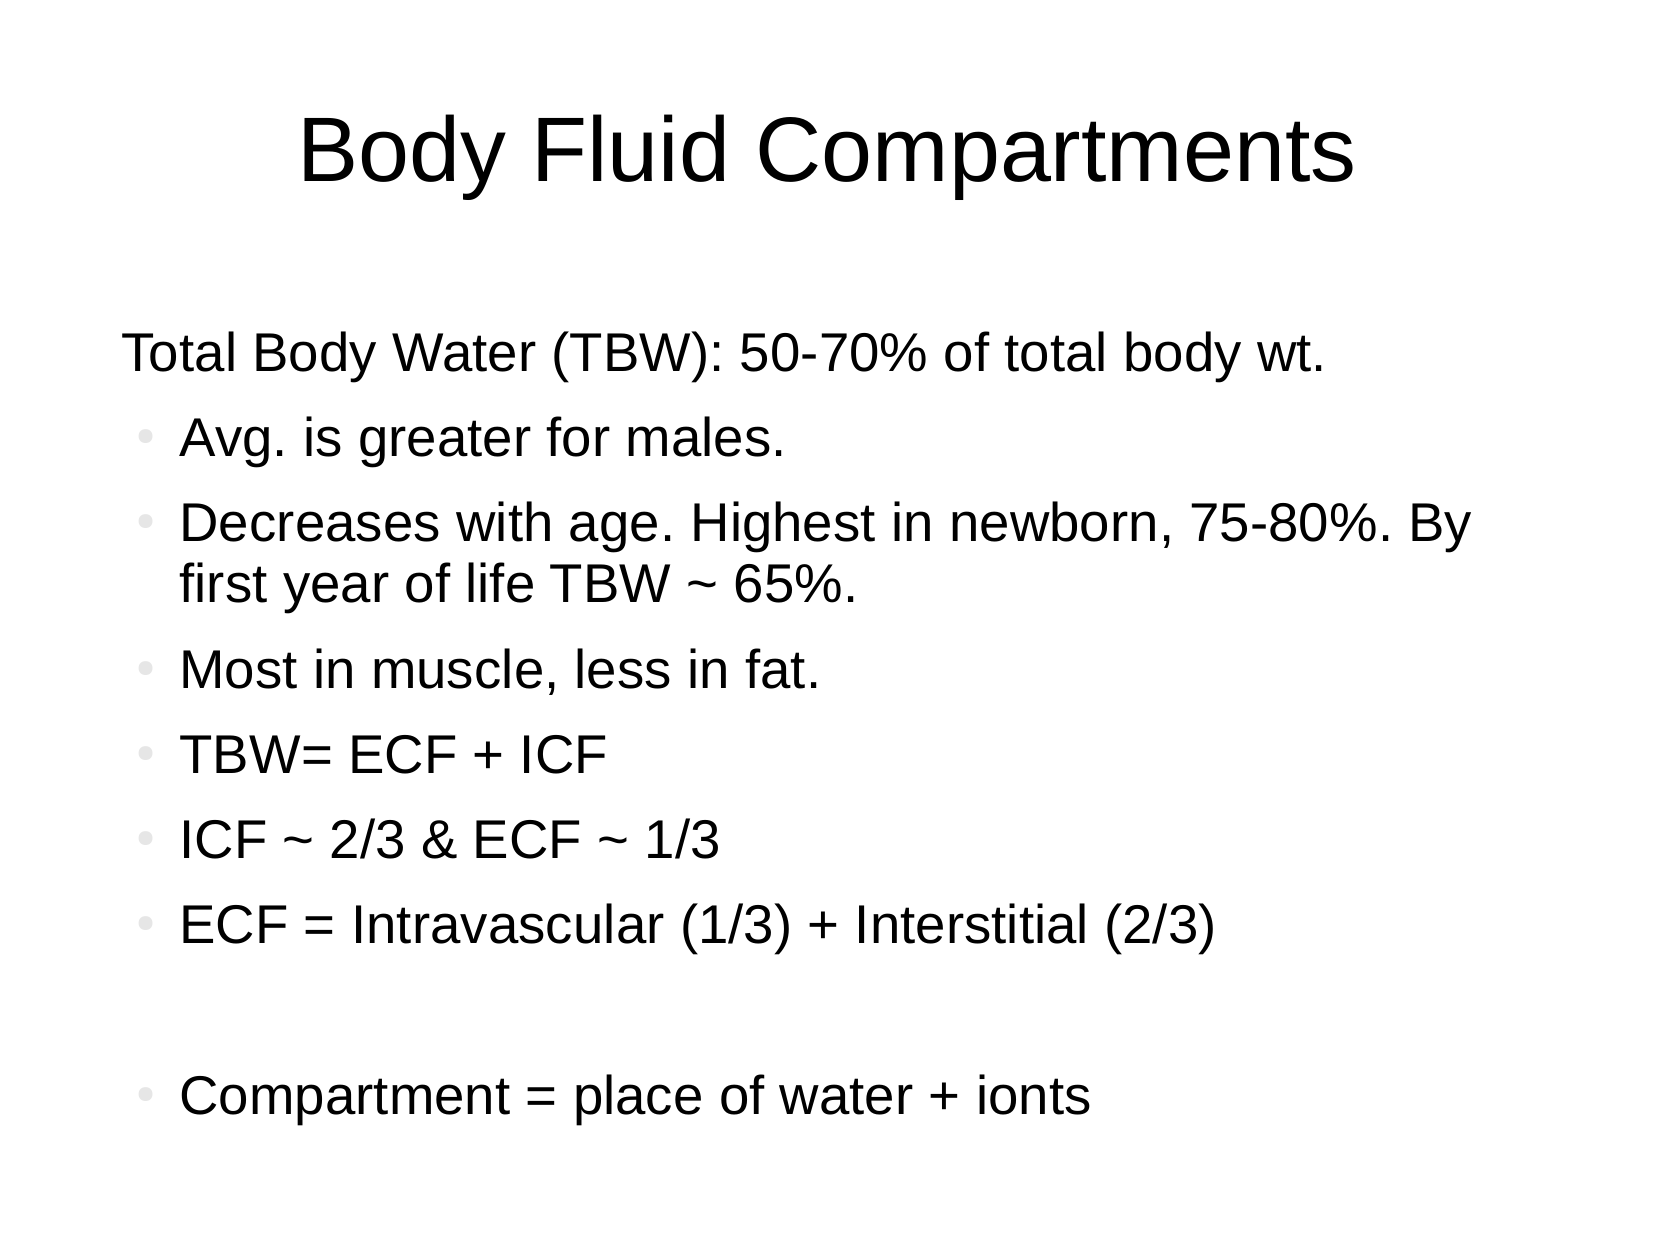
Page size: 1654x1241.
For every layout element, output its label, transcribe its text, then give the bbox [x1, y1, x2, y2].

title Body Fluid Compartments [121, 46, 1534, 254]
list Total Body Water (TBW): 50-70% of total body wt. Avg. is greater for males. Decreases with age. Highest in newborn, 75-80%. By first year of life TBW ~ 65%. Most in muscle, less in fat. TBW= ECF + ICF ICF ~ 2/3 & ECF ~ 1/3 ECF = Intravascular (1/3) + Interstitial (2/3) Compartment = place of water + ionts [121, 322, 1561, 1132]
